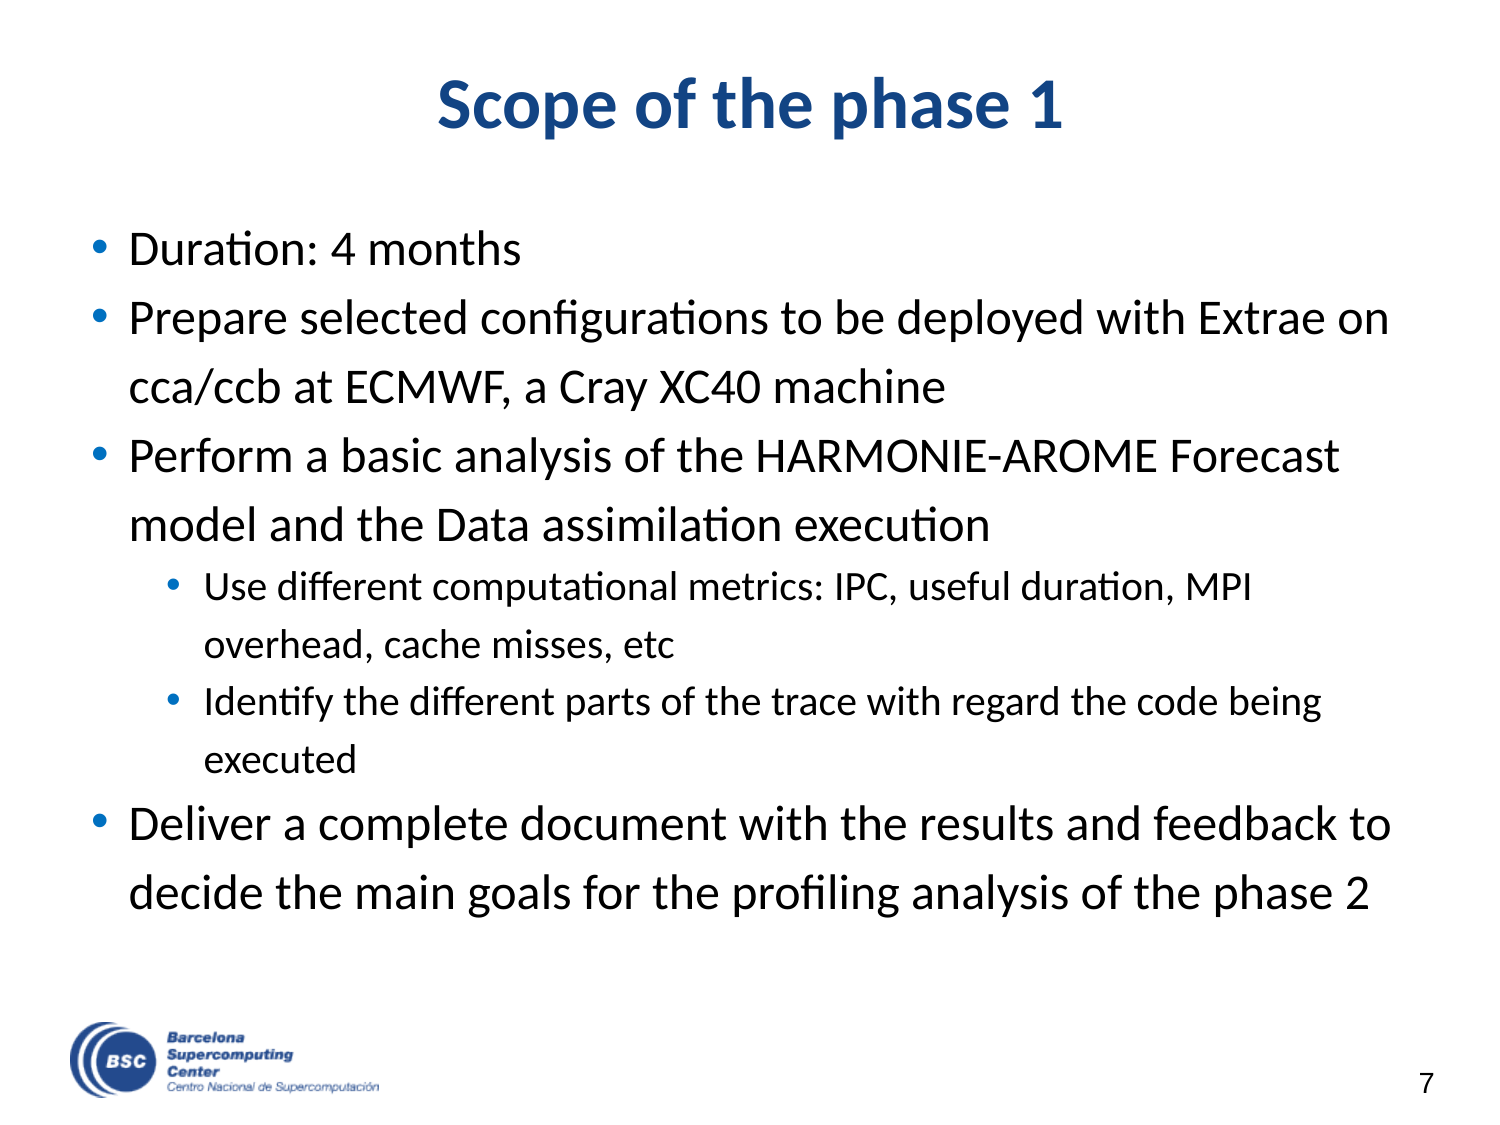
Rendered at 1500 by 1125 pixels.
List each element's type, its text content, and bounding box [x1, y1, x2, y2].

list Duration: 4 months Prepare selected configurations to be deployed with Extrae on cca/ccb at ECMWF, a Cray XC40 machine Perform a basic analysis of the HARMONIE-AROME Forecast model and the Data assimilation execution Use different computational metrics: IPC, useful duration, MPI overhead, cache misses, etc Identify the different parts of the trace with regard the code being executed Deliver a complete document with the results and feedback to decide the main goals for the profiling analysis of the phase 2 [76, 199, 1427, 993]
title Scope of the phase 1 [76, 35, 1427, 174]
slide_number 1 [1403, 1038, 1494, 1125]
picture [70, 1022, 379, 1098]
